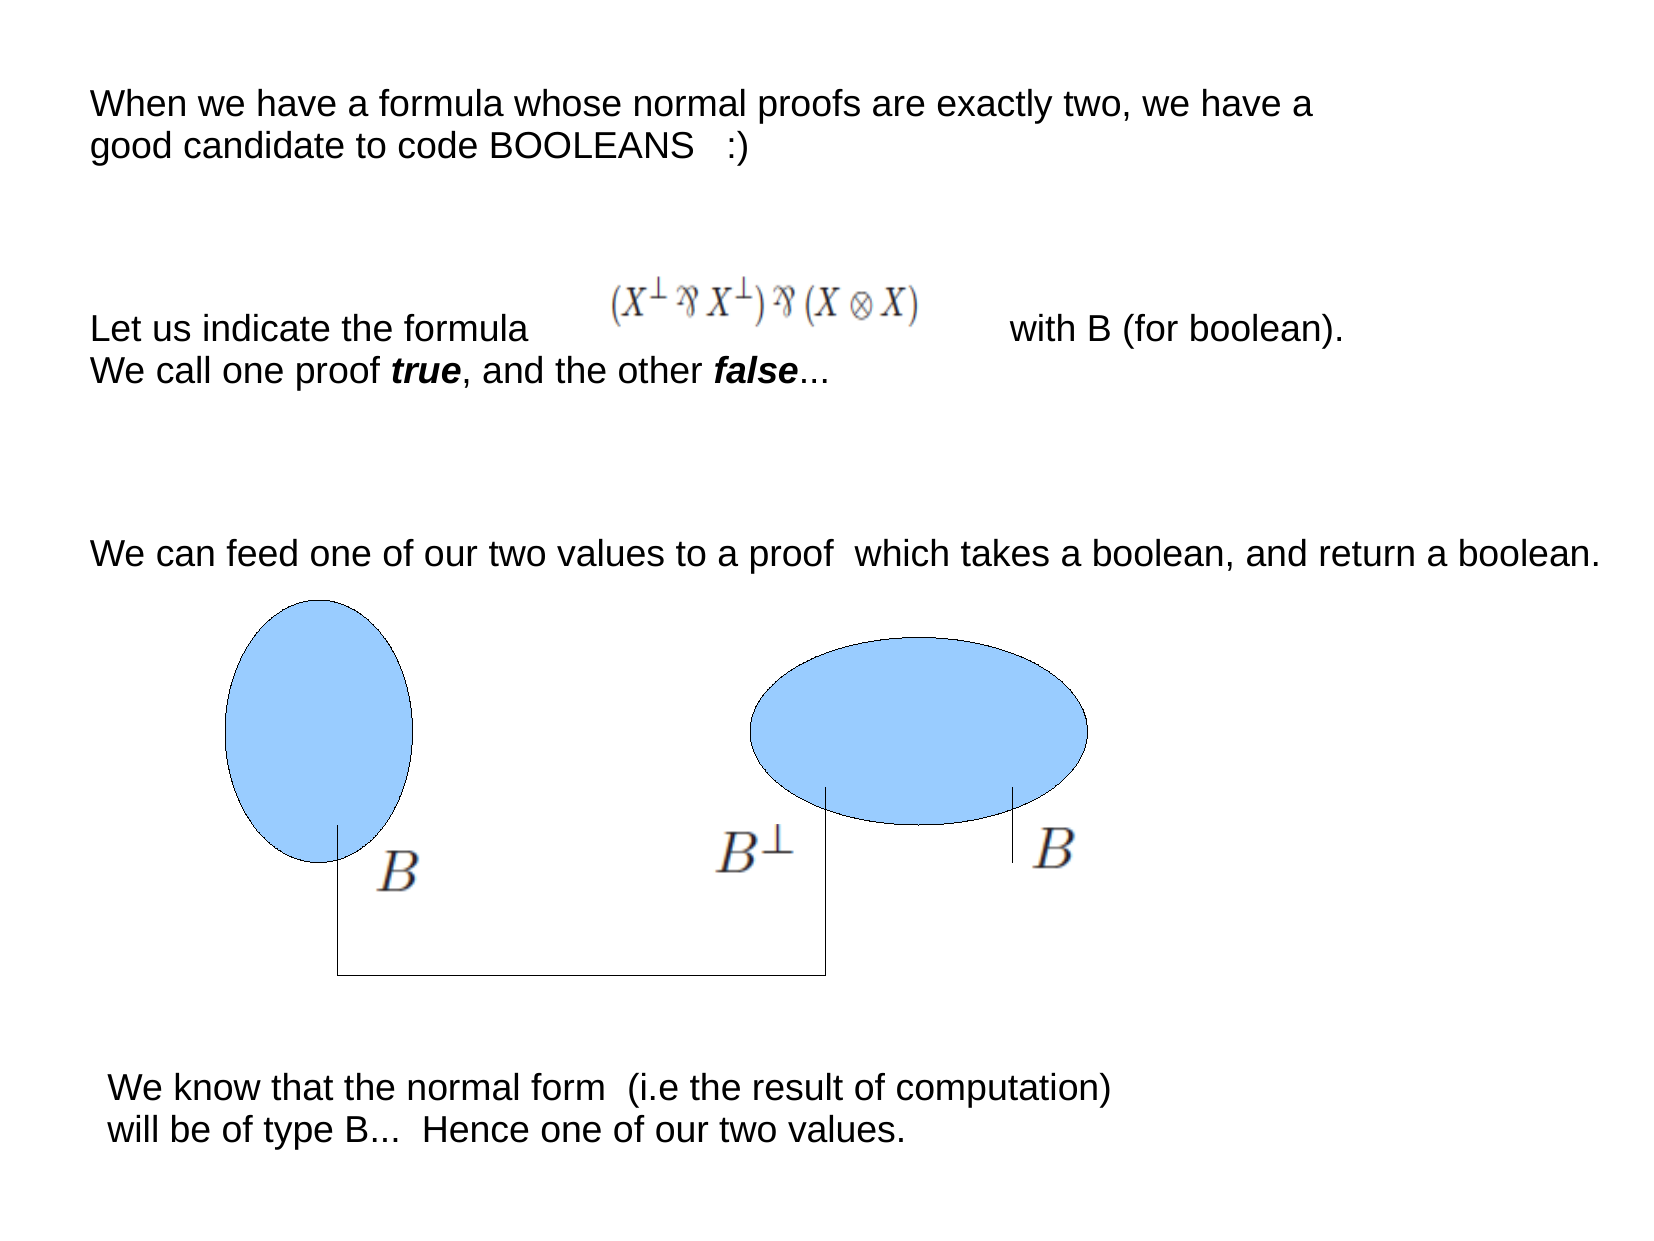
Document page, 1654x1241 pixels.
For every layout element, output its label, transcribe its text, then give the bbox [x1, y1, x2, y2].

text_box Let us indicate the formula with B (for boolean). We call one proof true, and the other false... [75, 300, 1360, 399]
picture [600, 262, 938, 338]
text_box [750, 637, 1088, 826]
picture [375, 847, 432, 901]
picture [1031, 824, 1088, 878]
text_box When we have a formula whose normal proofs are exactly two, we have a good candidate to code BOOLEANS :) [75, 75, 1341, 174]
text_box We know that the normal form (i.e the result of computation) will be of type B... Hence one of our two values. [92, 1017, 1163, 1163]
text_box [225, 600, 413, 863]
picture [712, 824, 796, 894]
text_box We can feed one of our two values to a proof which takes a boolean, and return a boolean. [75, 525, 1630, 624]
